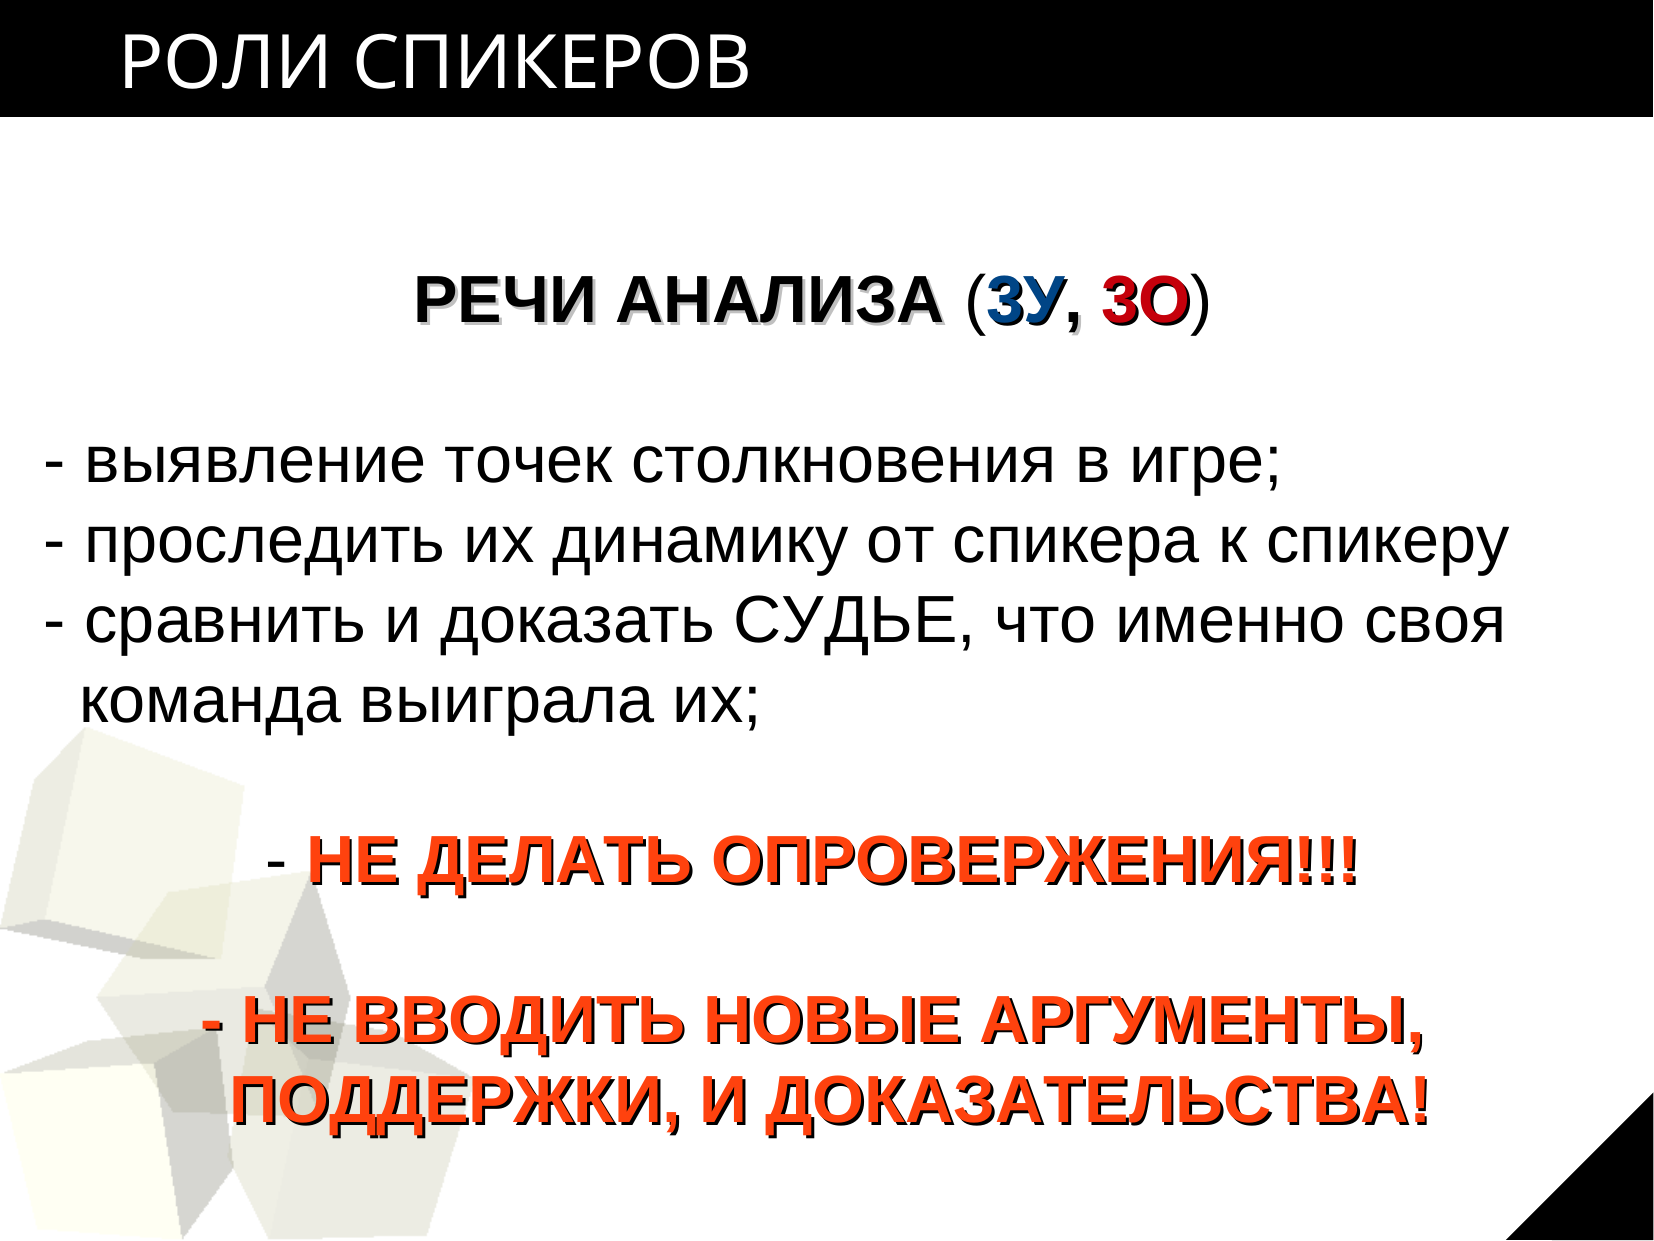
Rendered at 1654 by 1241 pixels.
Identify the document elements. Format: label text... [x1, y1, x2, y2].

title РОЛИ СПИКЕРОВ [118, 6, 1595, 112]
subtitle РЕЧИ АНАЛИЗА (3У, 3О) - выявление точек столкновения в игре; - проследить их динамику от спикера к спикеру - сравнить и доказать СУДЬЕ, что именно своя команда выиграла их; - НЕ ДЕЛАТЬ ОПРОВЕРЖЕНИЯ!!! - НЕ ВВОДИТЬ НОВЫЕ АРГУМЕНТЫ, ПОДДЕРЖКИ, И ДОКАЗАТЕЛЬСТВА! [44, 184, 1611, 1207]
